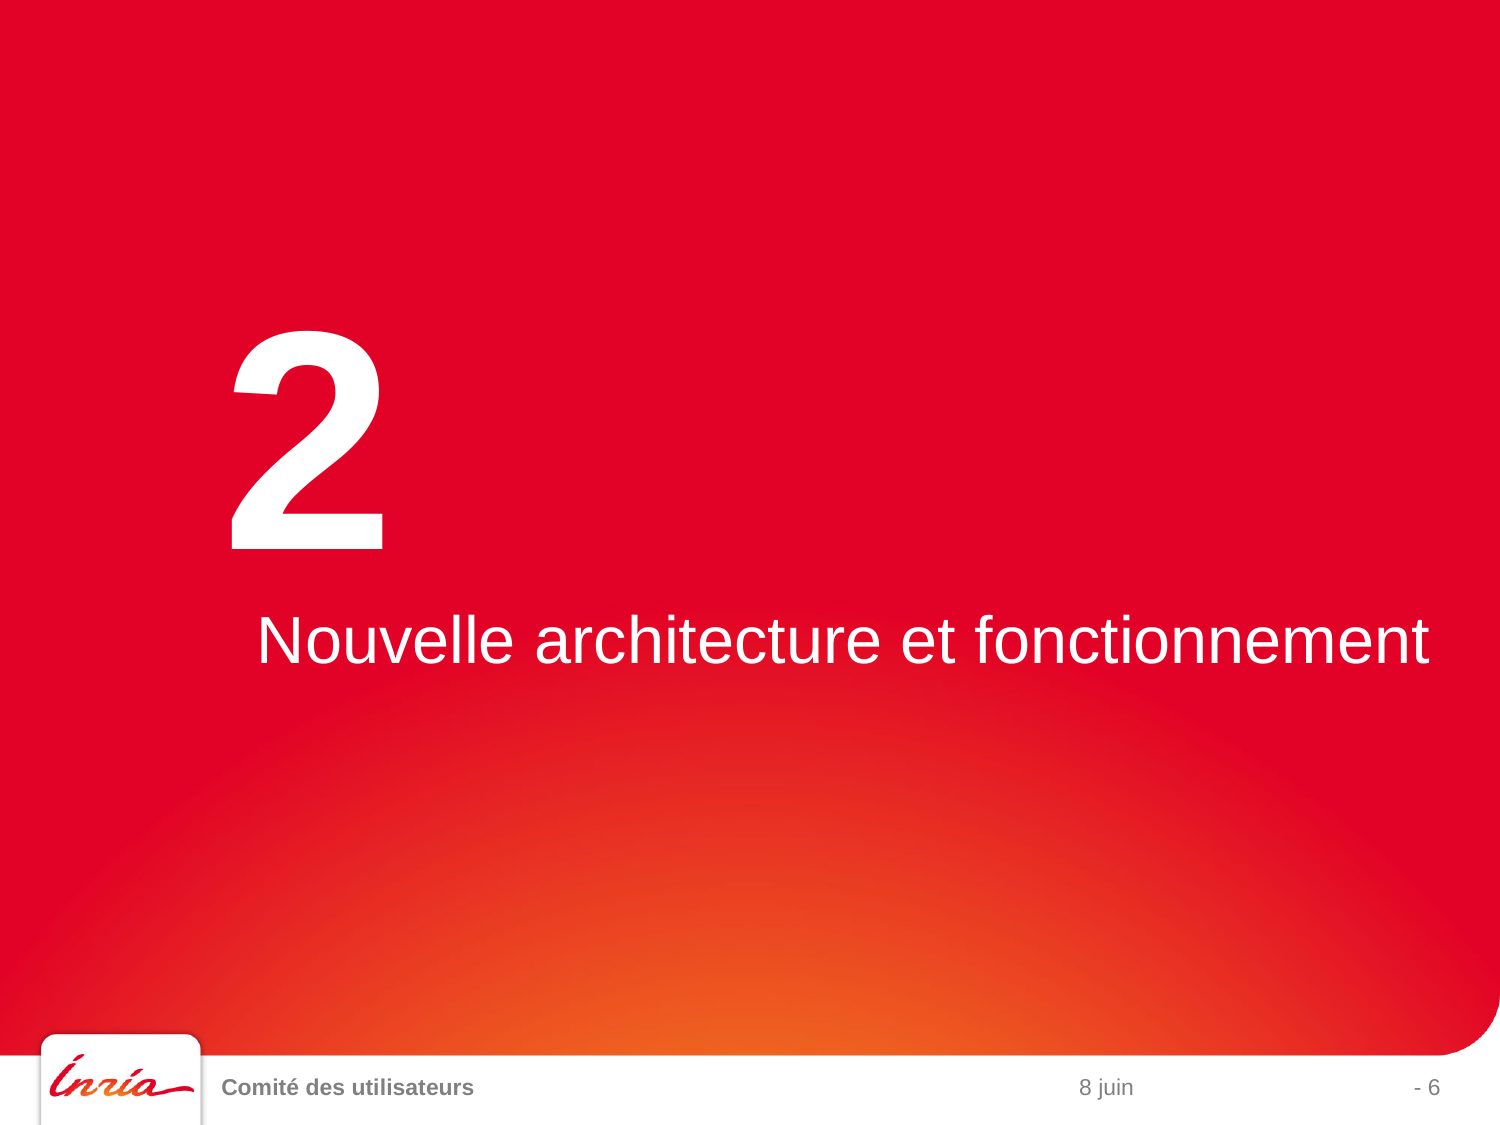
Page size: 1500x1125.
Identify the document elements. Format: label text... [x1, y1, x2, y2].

picture [0, 0, 1500, 1125]
title Nouvelle architecture et fonctionnement [221, 562, 1450, 677]
text_box 2 [221, 264, 750, 621]
